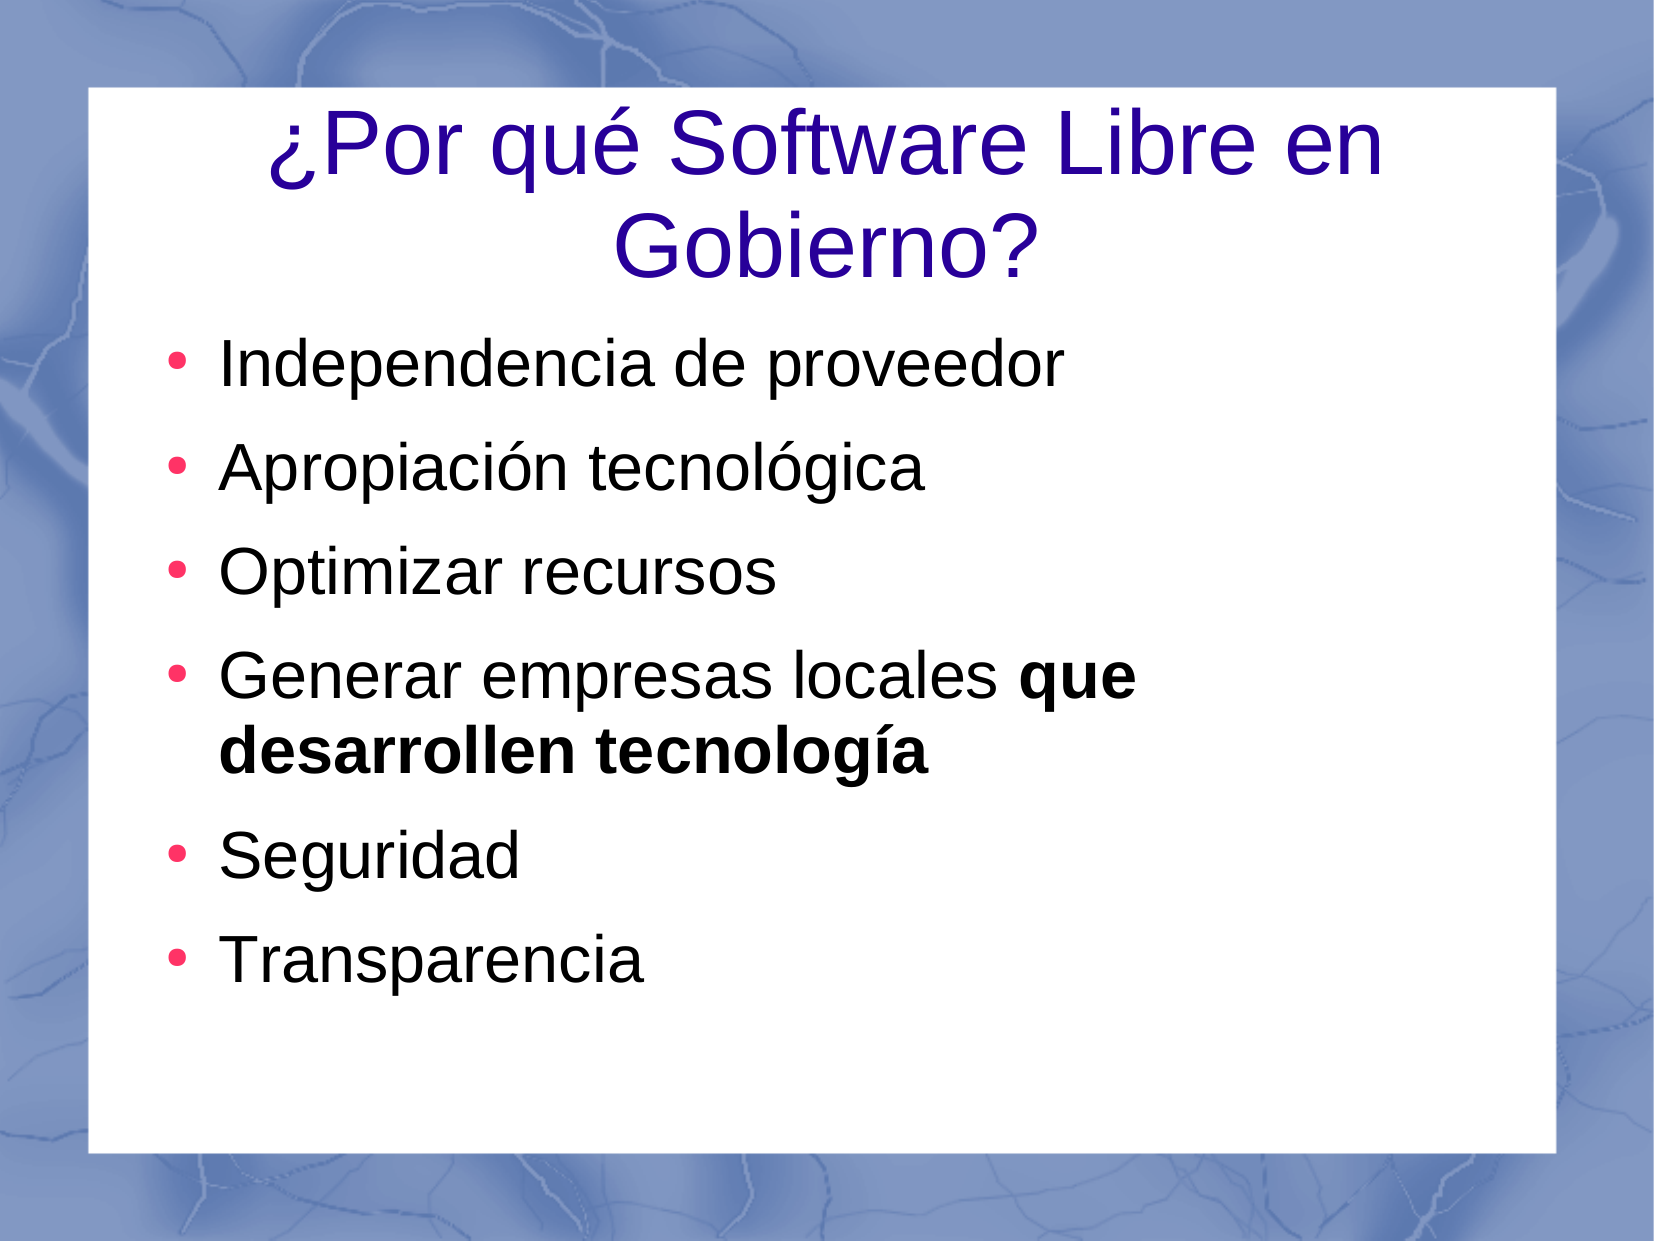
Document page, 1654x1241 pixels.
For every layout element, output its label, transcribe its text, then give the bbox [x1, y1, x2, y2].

list Independencia de proveedor Apropiación tecnológica Optimizar recursos Generar empresas locales que desarrollen tecnología Seguridad Transparencia [147, 325, 1506, 1045]
title ¿Por qué Software Libre en Gobierno? [118, 90, 1536, 298]
picture [0, 0, 1654, 1241]
